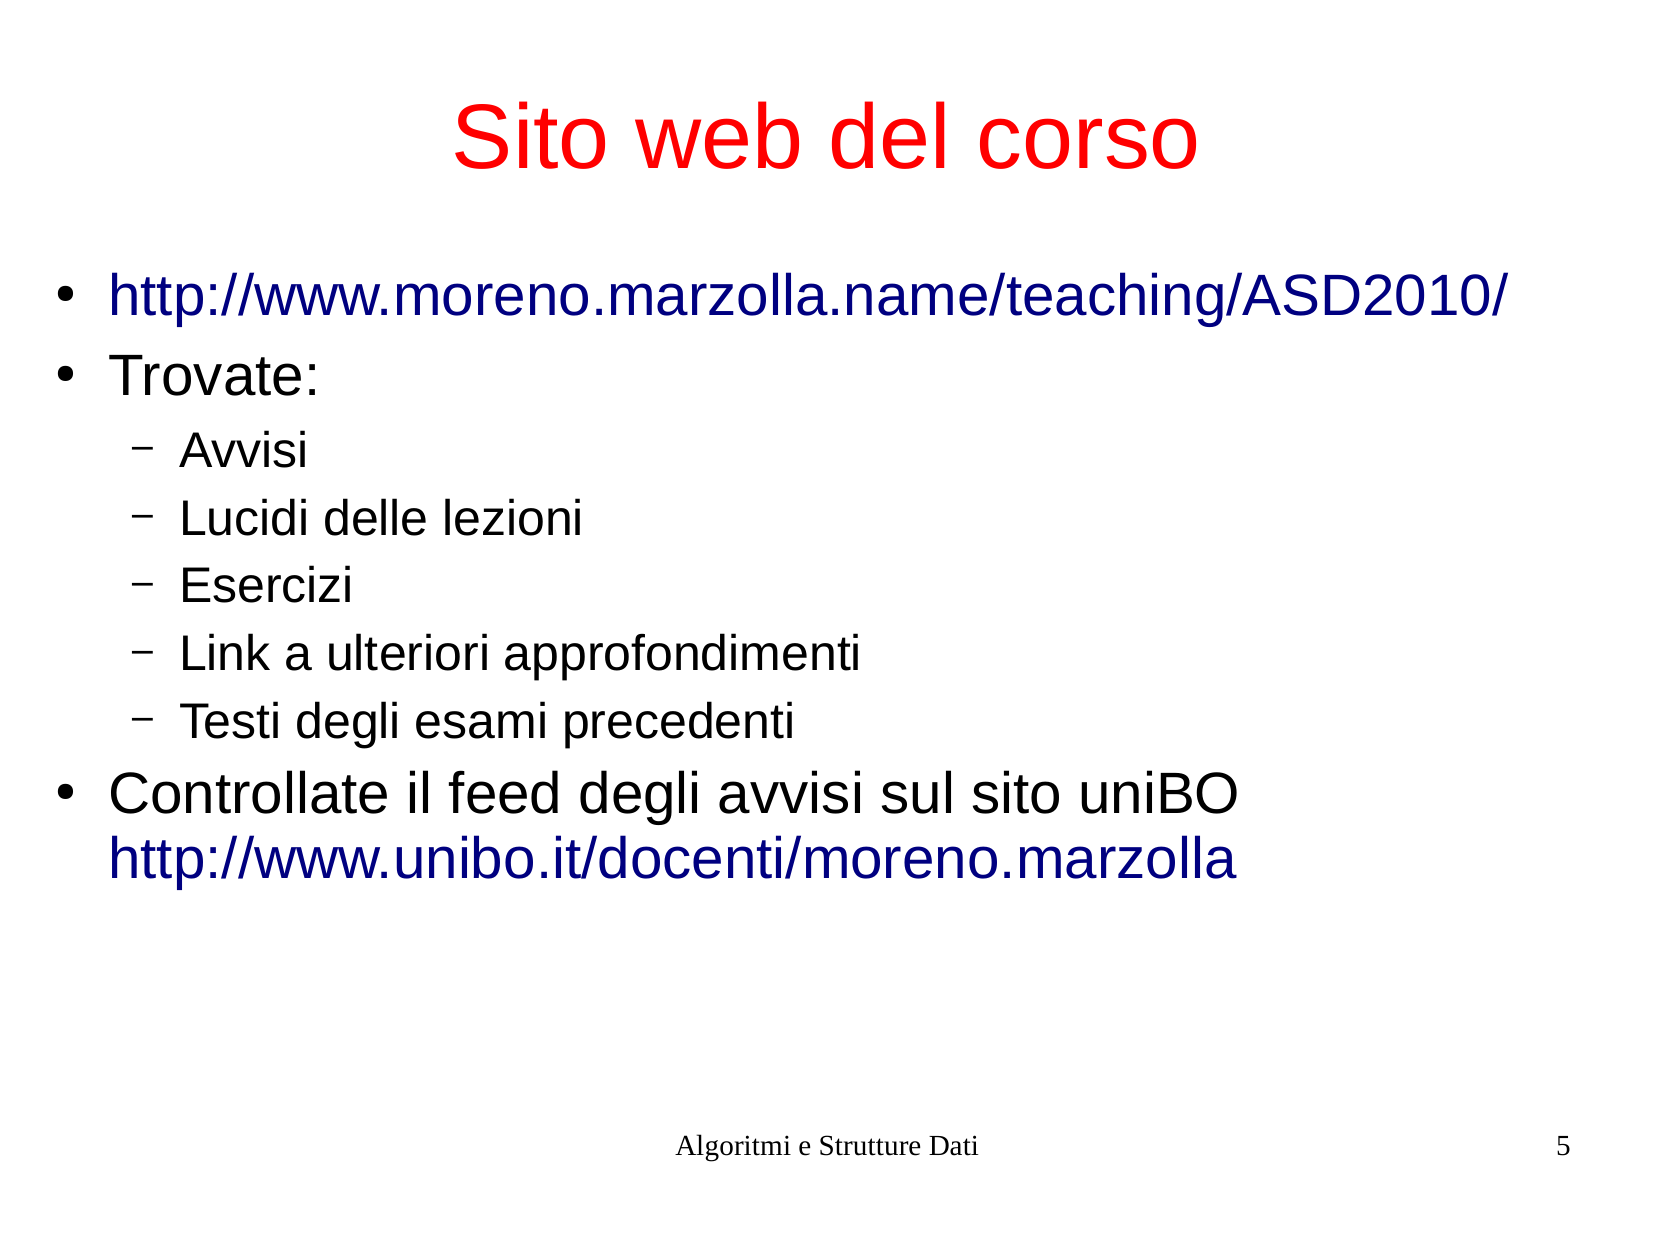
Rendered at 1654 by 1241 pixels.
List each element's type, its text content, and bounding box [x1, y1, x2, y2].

list http://www.moreno.marzolla.name/teaching/ASD2010/ Trovate: Avvisi Lucidi delle lezioni Esercizi Link a ulteriori approfondimenti Testi degli esami precedenti Controllate il feed degli avvisi sul sito uniBO http://www.unibo.it/docenti/moreno.marzolla [37, 262, 1613, 1109]
title Sito web del corso [82, 49, 1571, 226]
